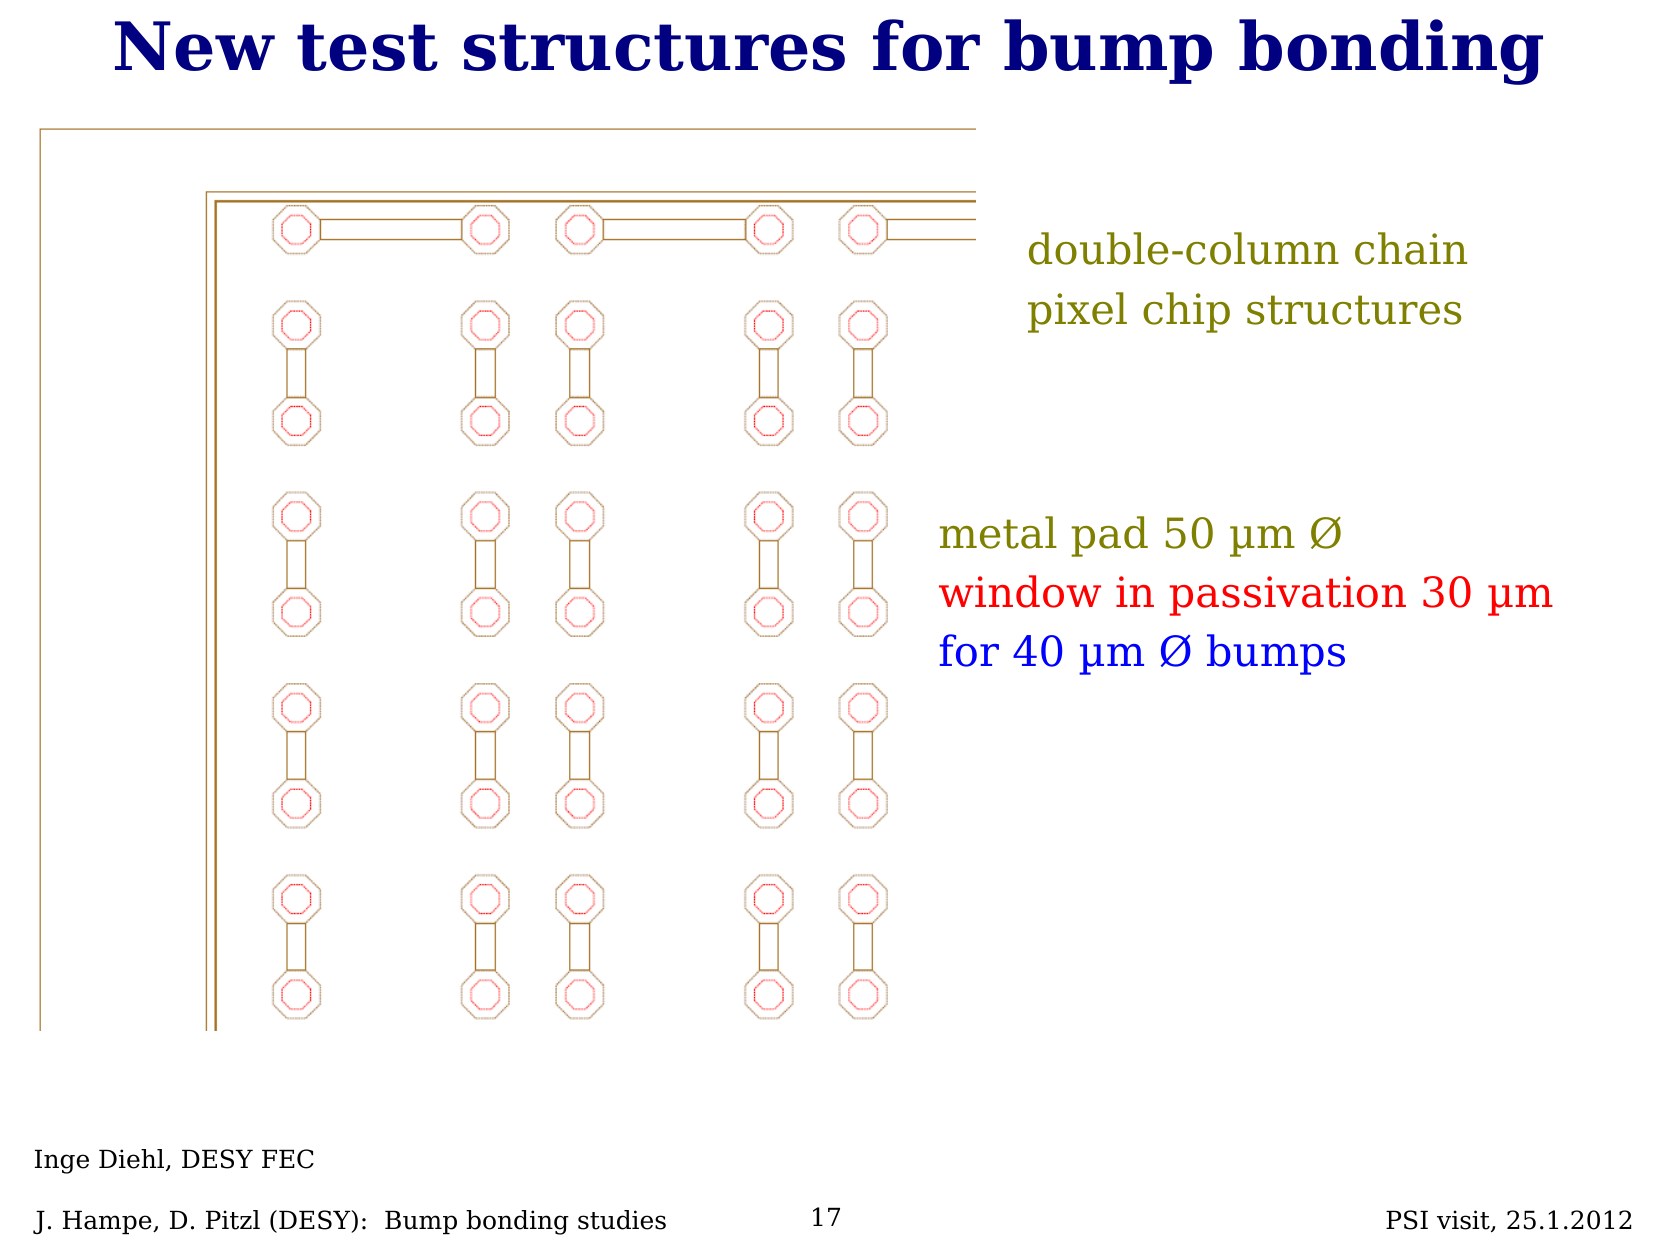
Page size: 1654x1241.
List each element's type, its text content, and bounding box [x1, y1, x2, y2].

text_box Inge Diehl, DESY FEC [33, 1138, 316, 1168]
picture [5, 101, 976, 1031]
text_box double-column chain pixel chip structures [1026, 215, 1470, 324]
title New test structures for bump bonding [96, 7, 1564, 87]
text_box metal pad 50 µm Ø window in passivation 30 µm for 40 µm Ø bumps [938, 499, 1554, 667]
